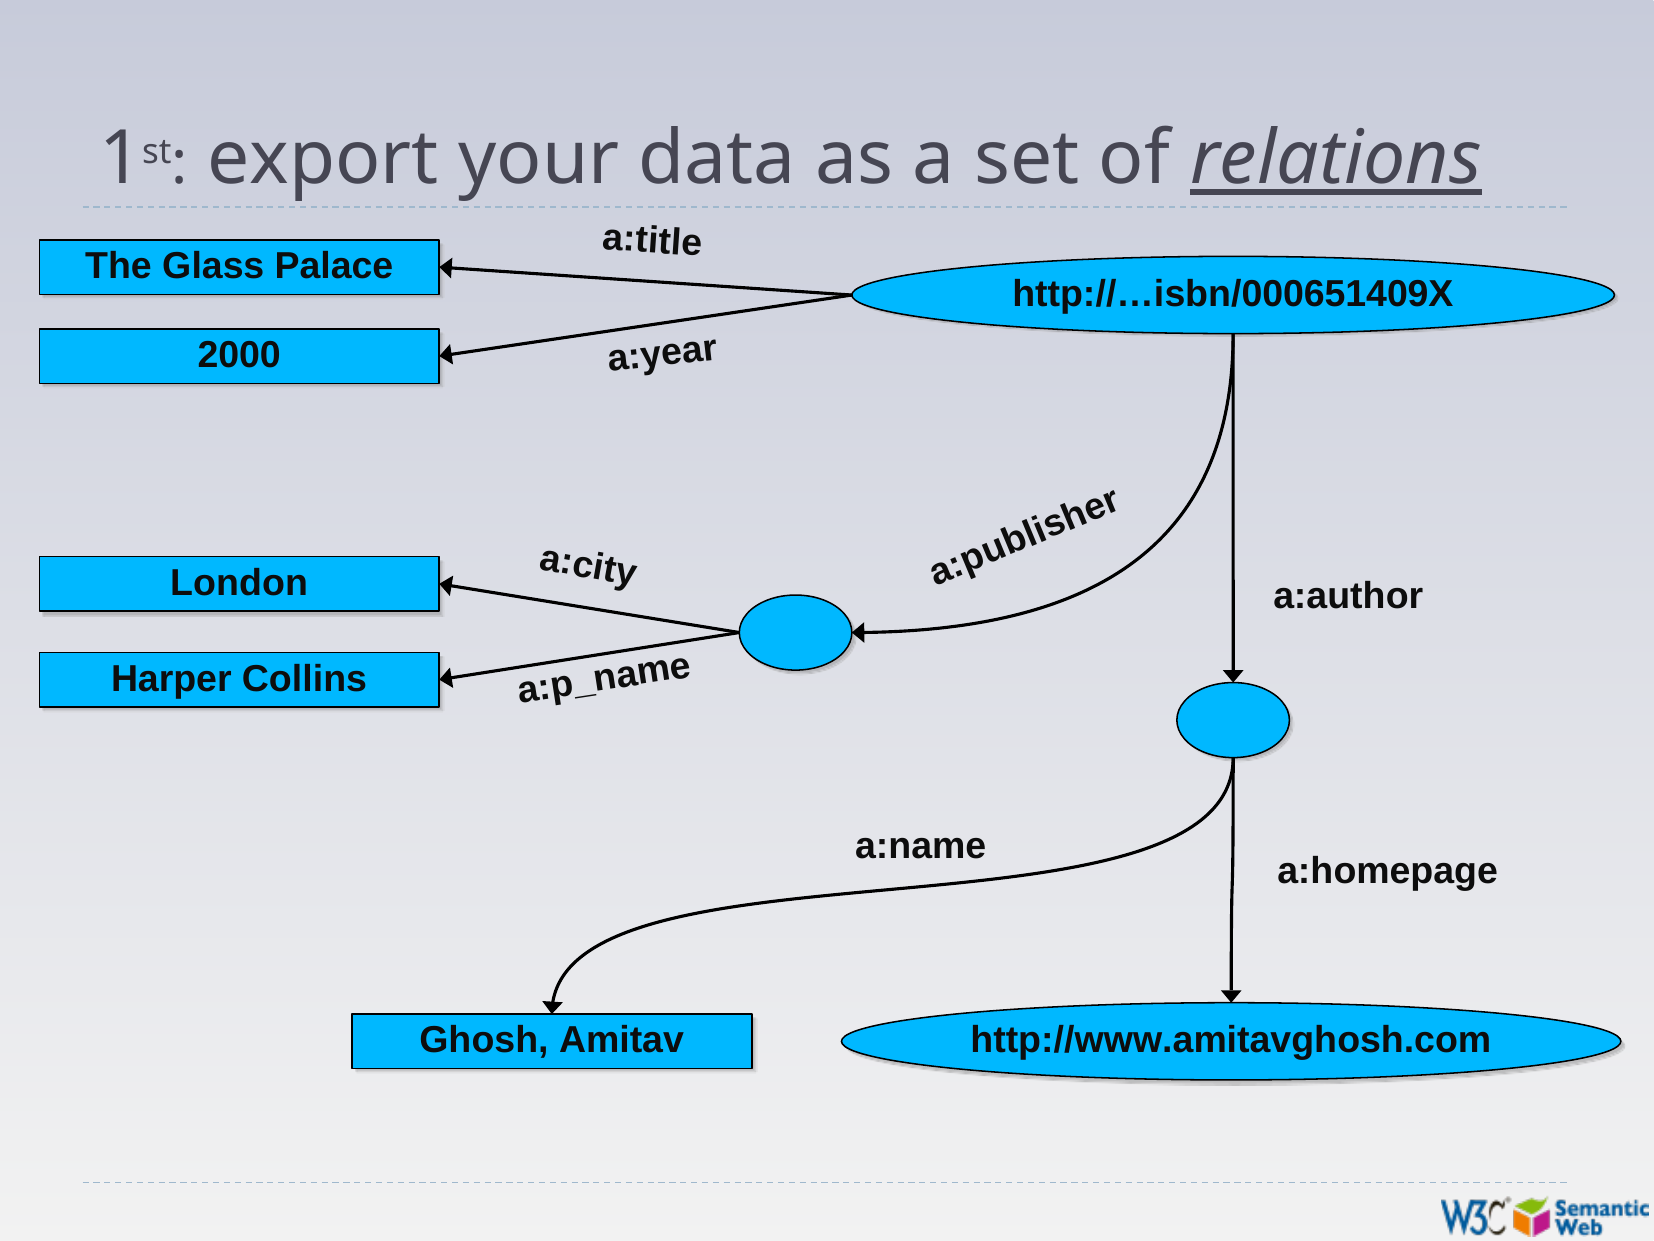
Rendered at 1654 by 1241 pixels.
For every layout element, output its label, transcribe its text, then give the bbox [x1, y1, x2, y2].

text_box a:homepage [1262, 845, 1513, 900]
title 1st: export your data as a set of relations [82, 12, 1572, 207]
text_box London [39, 556, 440, 612]
text_box a:publisher [906, 466, 1142, 607]
text_box a:author [1258, 570, 1439, 625]
text_box [1176, 682, 1290, 758]
text_box The Glass Palace [39, 239, 440, 295]
text_box a:city [520, 528, 656, 605]
text_box a:year [589, 319, 735, 389]
text_box a:name [840, 820, 1002, 875]
text_box Ghosh, Amitav [351, 1013, 752, 1069]
text_box a:p_name [498, 635, 710, 721]
text_box [739, 595, 852, 671]
text_box Harper Collins [39, 652, 440, 707]
text_box http://www.amitavghosh.com [841, 1002, 1621, 1080]
text_box 2000 [39, 328, 440, 384]
picture [1441, 1195, 1649, 1237]
text_box a:title [585, 209, 719, 274]
text_box http://…isbn/000651409X [852, 256, 1615, 334]
